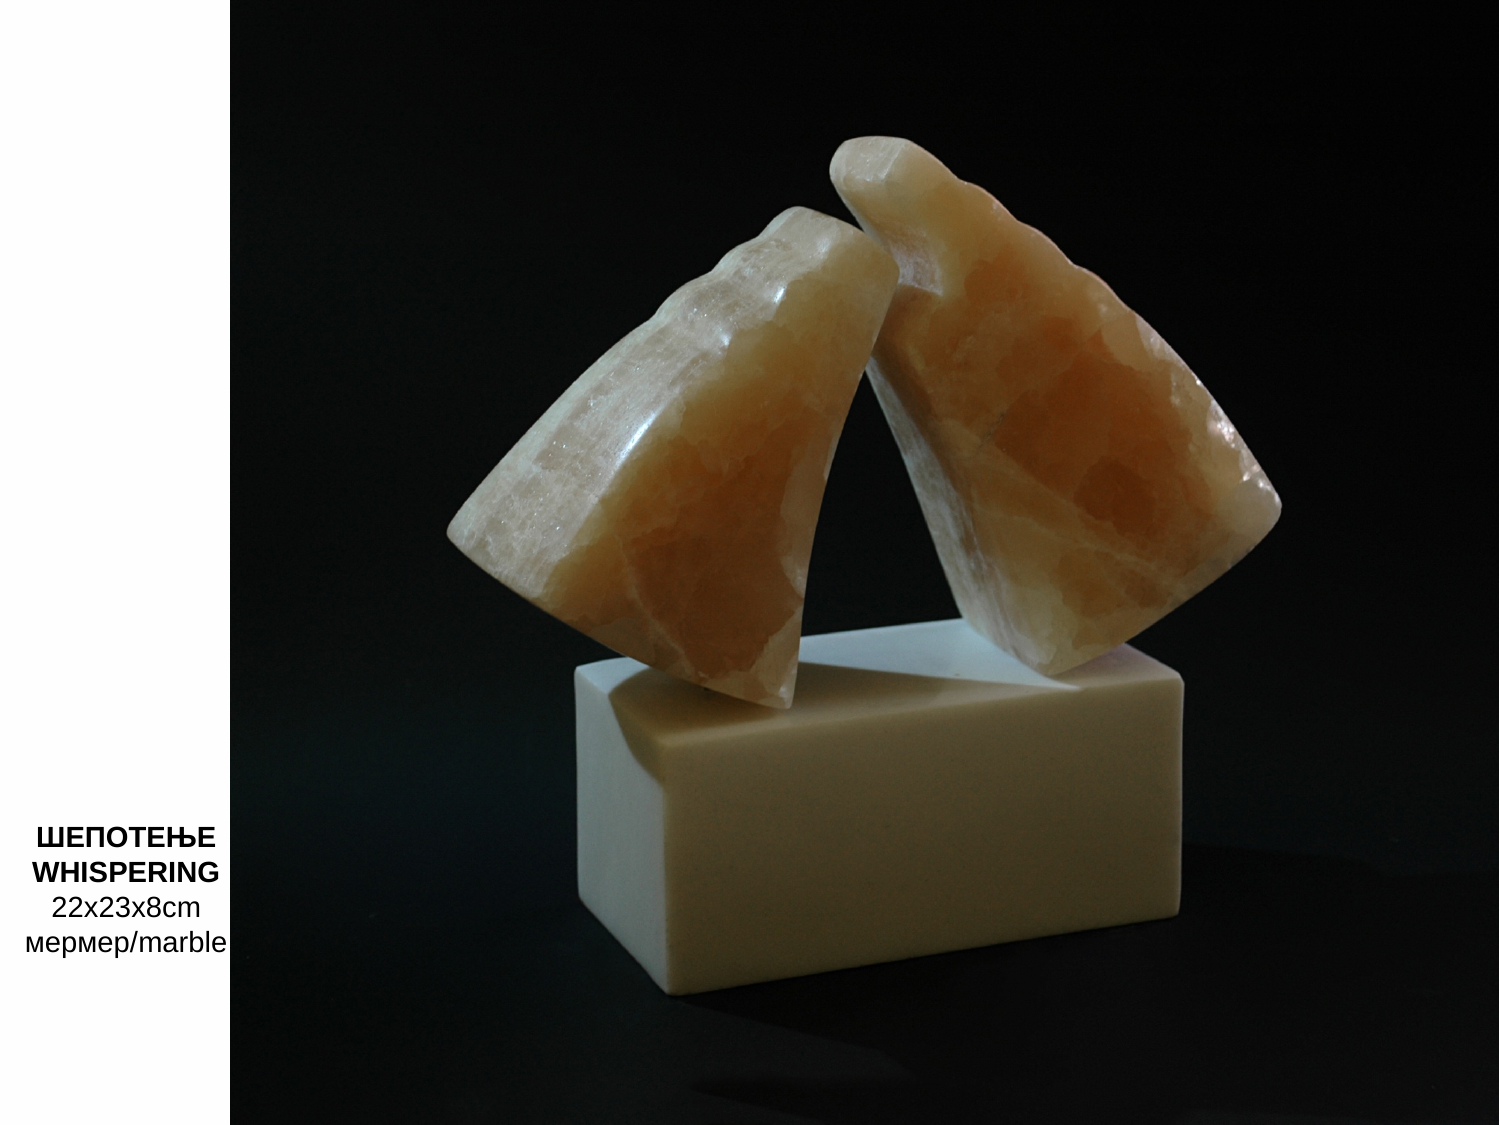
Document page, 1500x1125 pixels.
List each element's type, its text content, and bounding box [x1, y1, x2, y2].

text_box Шепотење Whispering 22x23x8cm мермер/marble [0, 810, 253, 968]
picture [230, 0, 1499, 1125]
